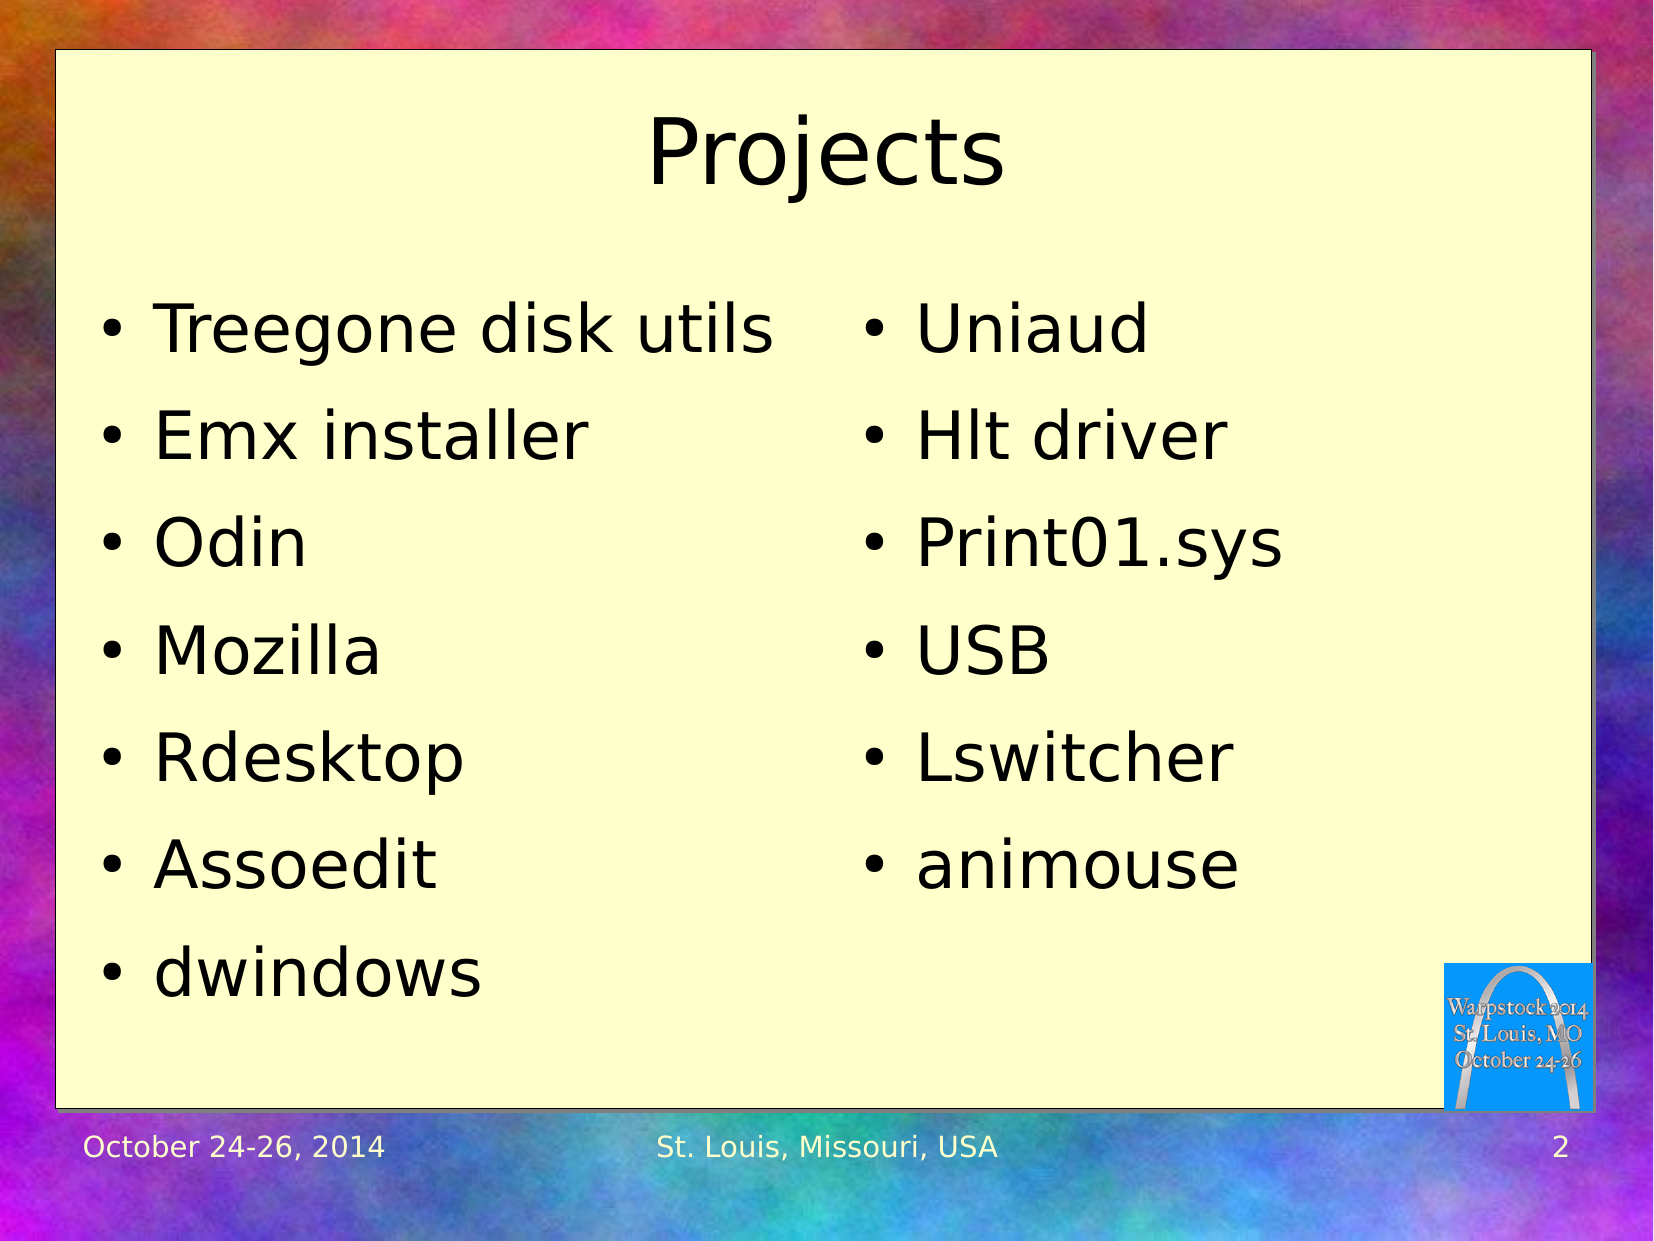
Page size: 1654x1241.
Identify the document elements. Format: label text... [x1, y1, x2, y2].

title Projects [82, 49, 1571, 257]
list Uniaud Hlt driver Print01.sys USB Lswitcher animouse [844, 290, 1571, 1109]
picture [0, 0, 1654, 1241]
list Treegone disk utils Emx installer Odin Mozilla Rdesktop Assoedit dwindows [82, 290, 825, 1109]
